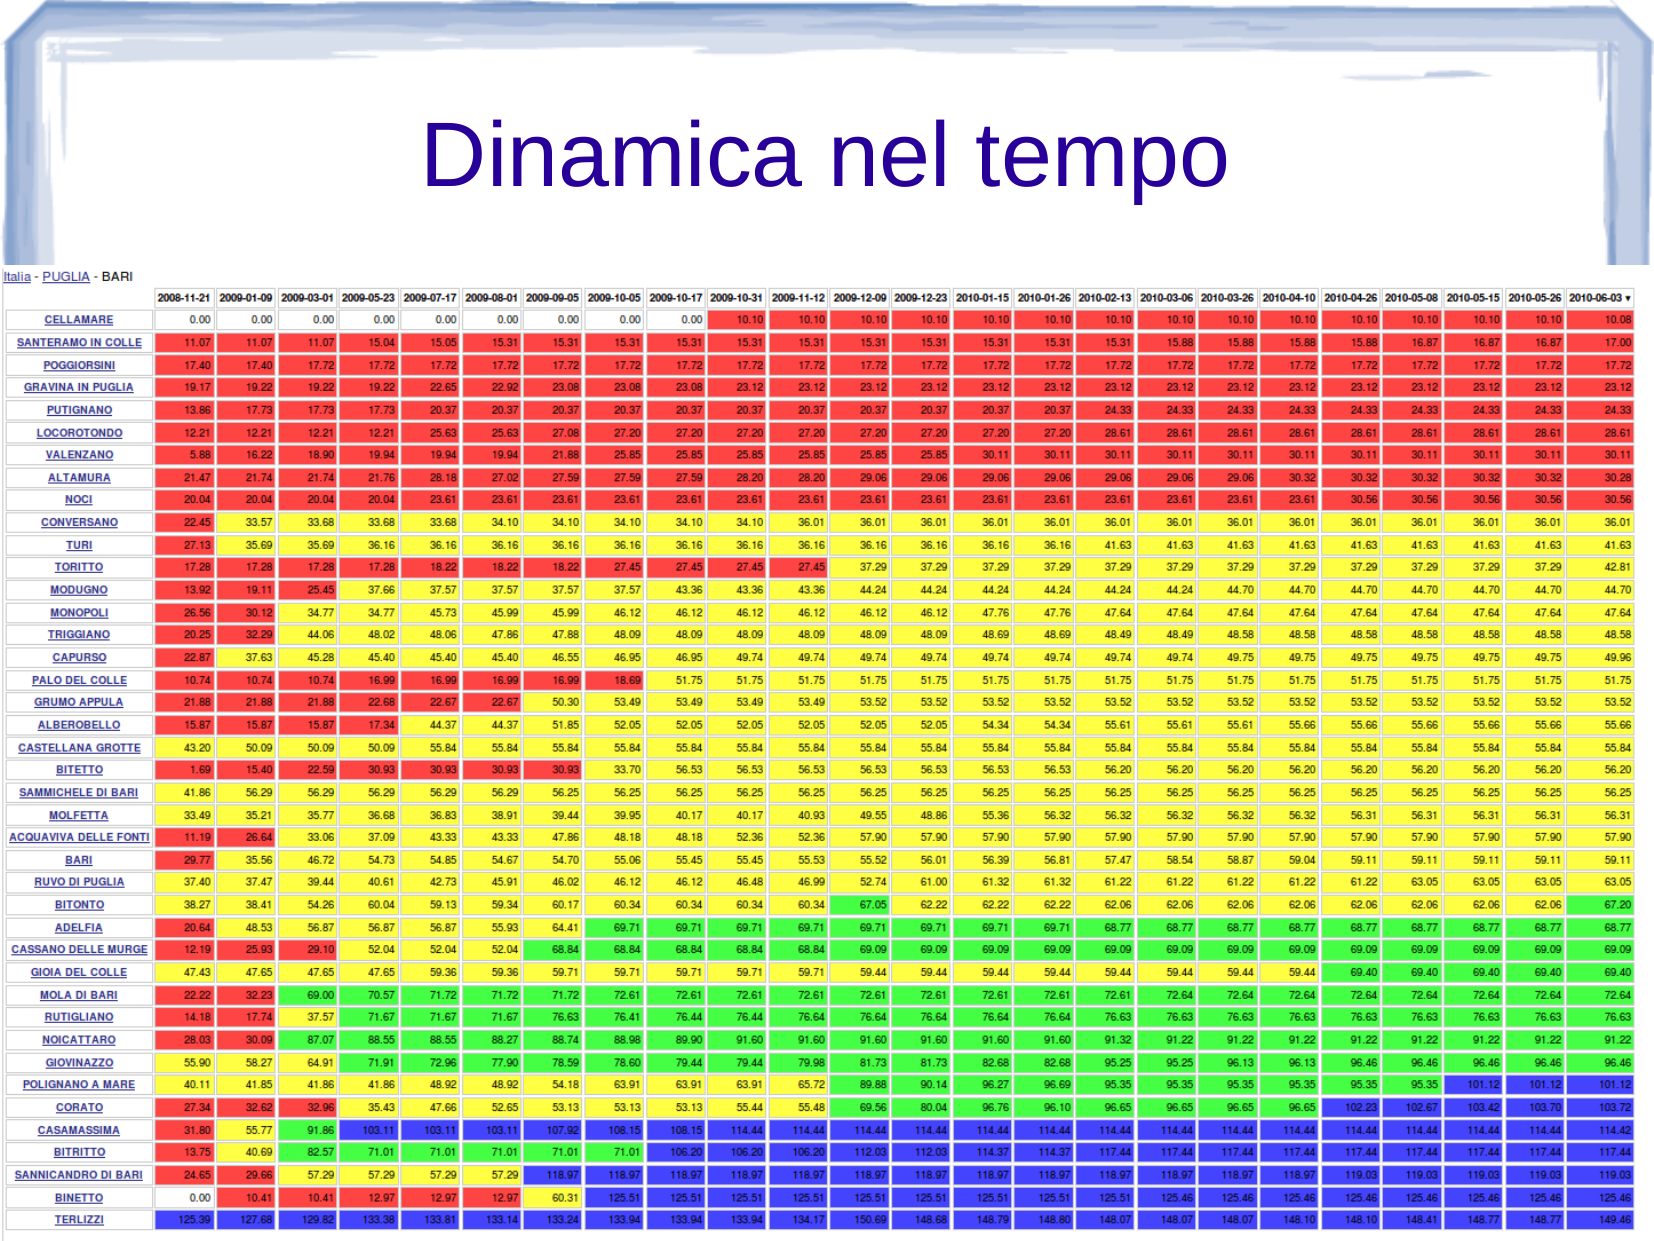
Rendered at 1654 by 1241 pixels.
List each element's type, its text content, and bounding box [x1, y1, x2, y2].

title Dinamica nel tempo [82, 56, 1571, 249]
picture [0, 0, 1654, 1241]
